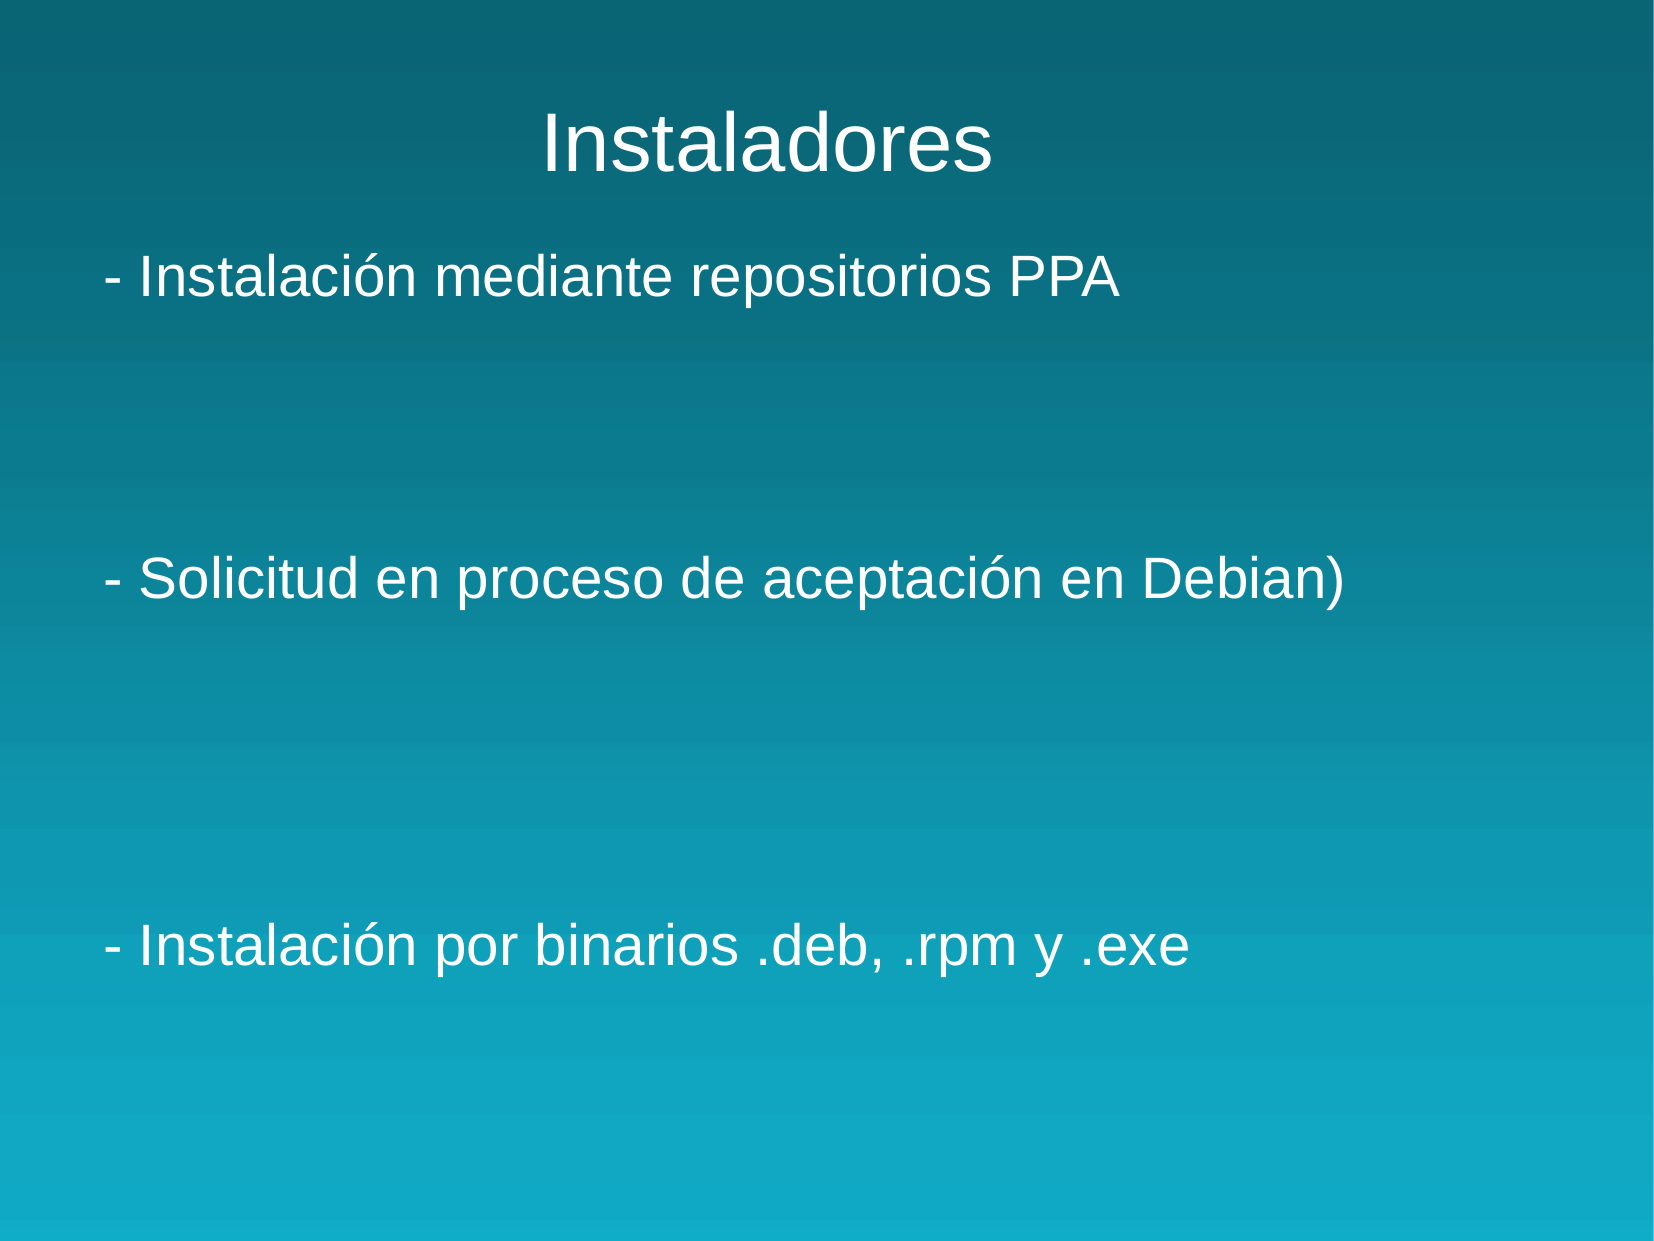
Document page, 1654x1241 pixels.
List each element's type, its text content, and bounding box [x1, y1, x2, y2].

text_box Instaladores [177, 88, 1359, 197]
picture [0, 0, 1654, 1241]
text_box - Instalación mediante repositorios PPA - Solicitud en proceso de aceptación en Debian) - Instalación por binarios .deb, .rpm y .exe [88, 236, 1452, 1093]
